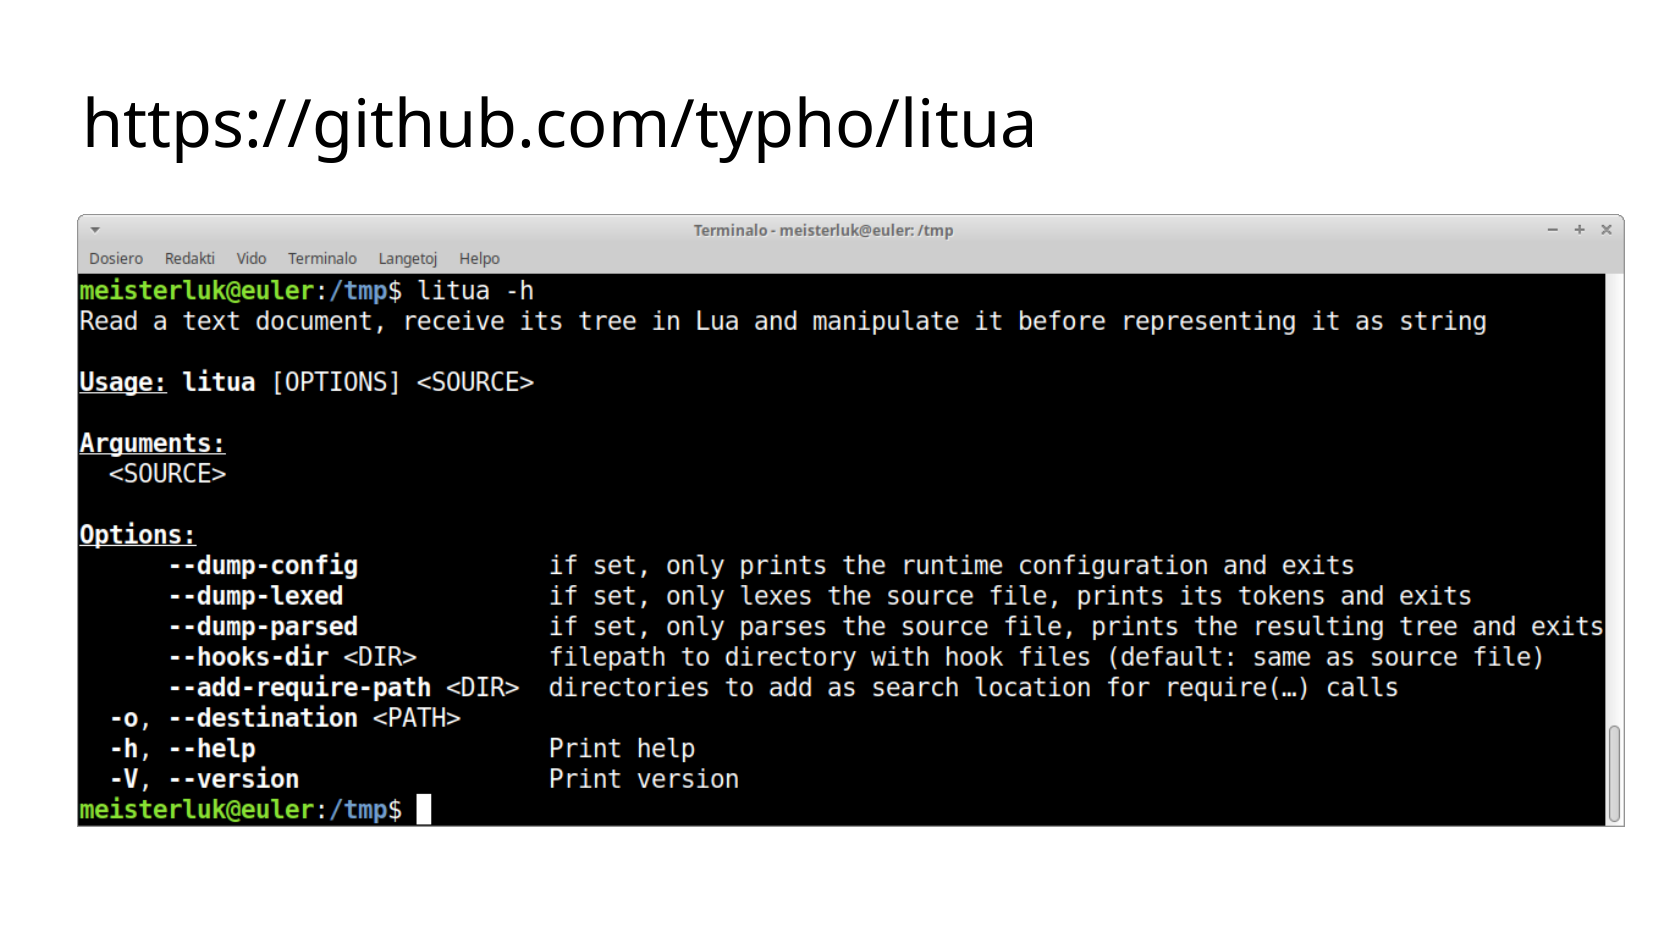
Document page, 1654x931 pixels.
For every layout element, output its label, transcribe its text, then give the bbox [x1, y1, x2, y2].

picture [77, 214, 1625, 827]
text_box https://github.com/typho/litua [82, 37, 1571, 207]
